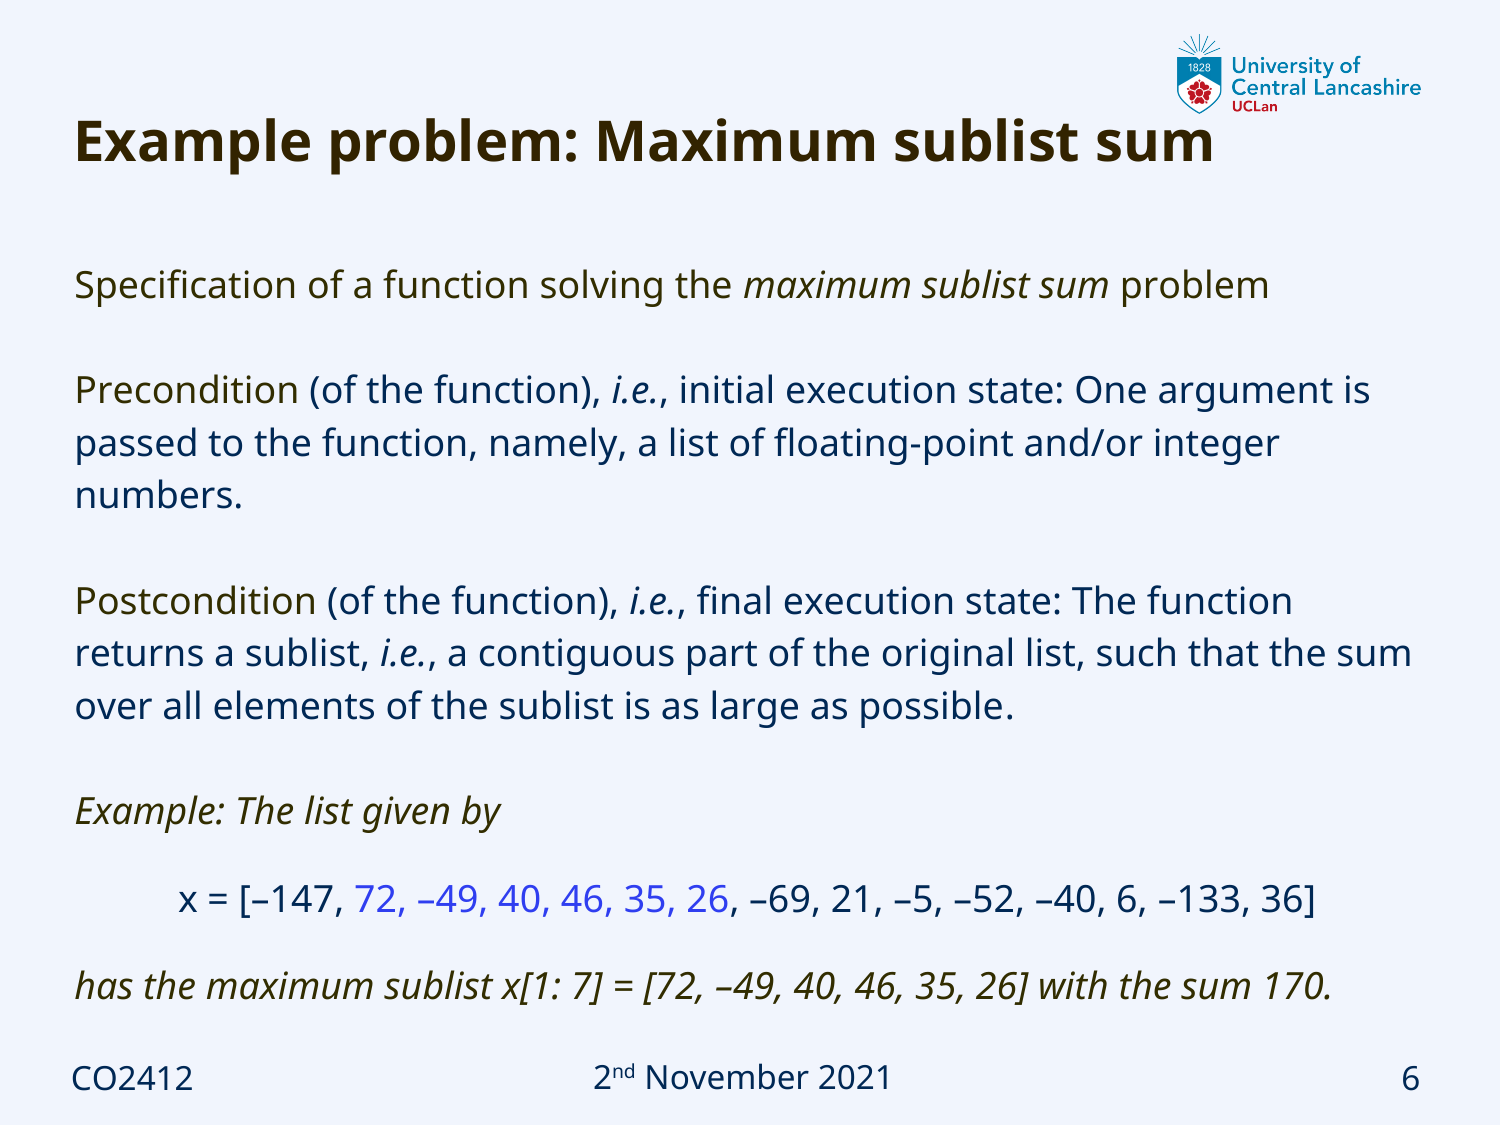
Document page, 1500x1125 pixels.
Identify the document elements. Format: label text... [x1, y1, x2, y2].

title Example problem: Maximum sublist sum [58, 93, 1475, 186]
text_box Specification of a function solving the maximum sublist sum problem Precondition (of the function), i.e., initial execution state: One argument is passed to the function, namely, a list of floating-point and/or integer numbers. Postcondition (of the function), i.e., final execution state: The function returns a sublist, i.e., a contiguous part of the original list, such that the sum over all elements of the sublist is as large as possible. Example: The list given by x = [–147, 72, –49, 40, 46, 35, 26, –69, 21, –5, –52, –40, 6, –133, 36] has the maximum sublist x[1: 7] = [72, –49, 40, 46, 35, 26] with the sum 170. [59, 246, 1435, 963]
picture [1177, 34, 1421, 93]
